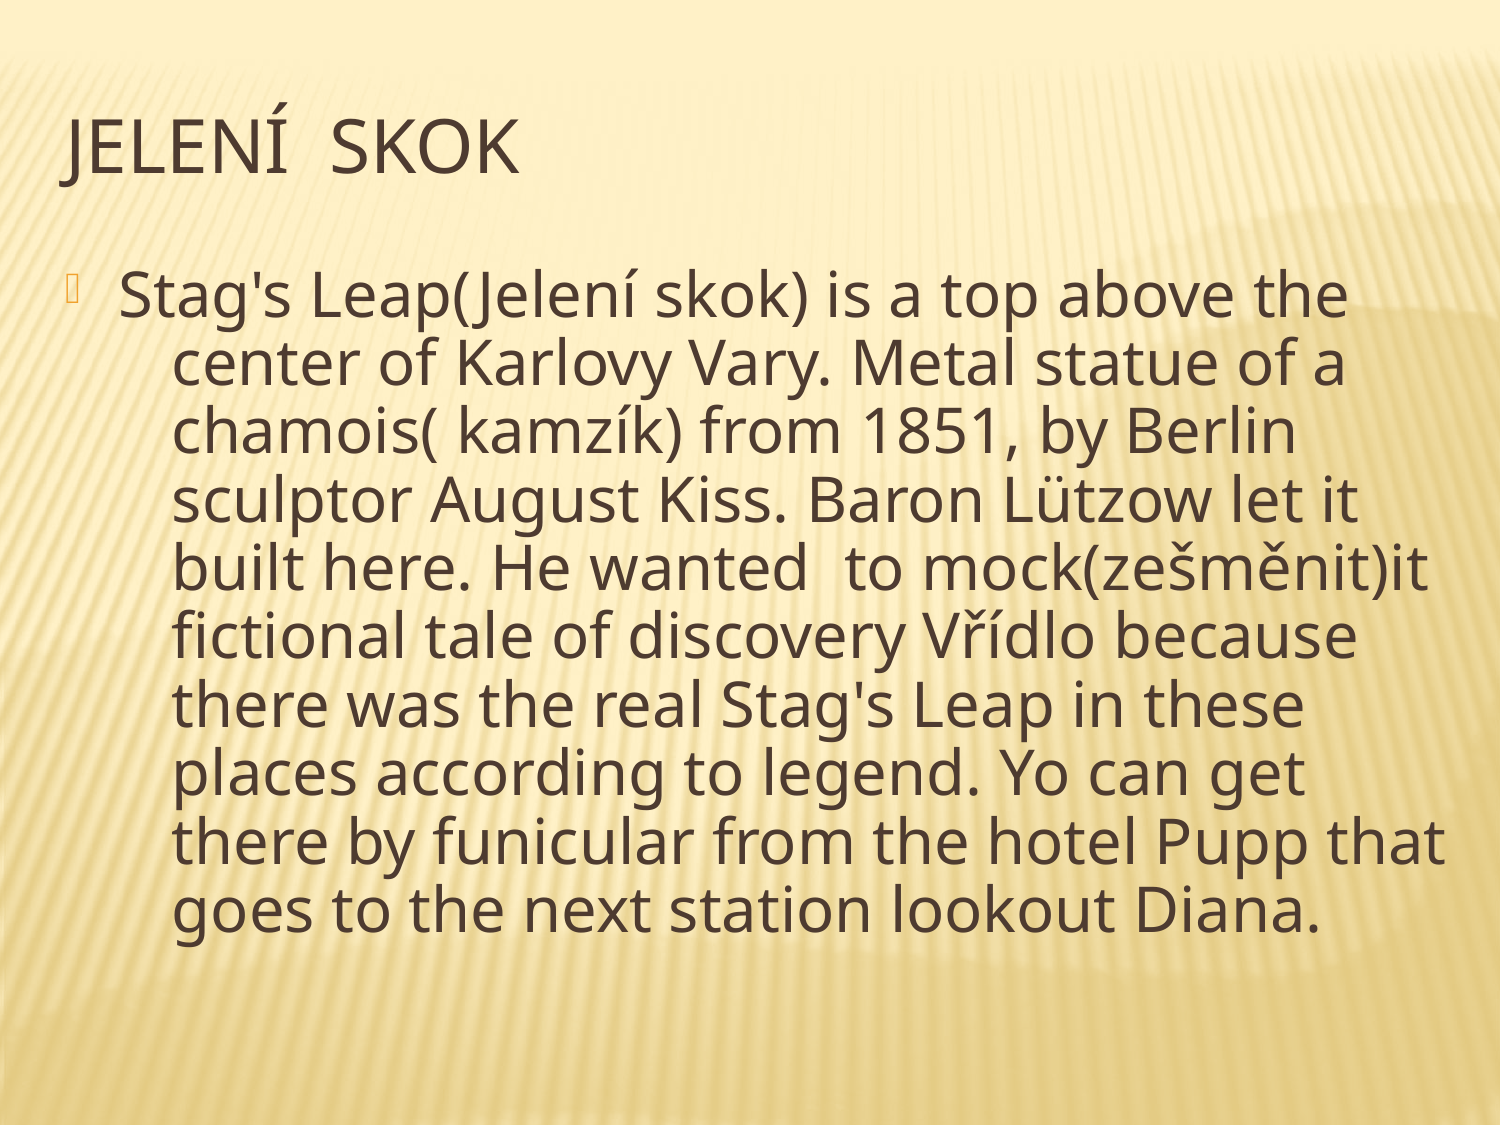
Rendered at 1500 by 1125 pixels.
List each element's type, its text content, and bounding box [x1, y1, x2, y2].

list Stag's Leap(Jelení skok) is a top above the center of Karlovy Vary. Metal statue of a chamois( kamzík) from 1851, by Berlin sculptor August Kiss. Baron Lützow let it built here. He wanted to mock(zešměnit)it fictional tale of discovery Vřídlo because there was the real Stag's Leap in these places according to legend. Yo can get there by funicular from the hotel Pupp that goes to the next station lookout Diana. [50, 254, 1476, 998]
title JELENÍ SKOK [50, 75, 1476, 213]
